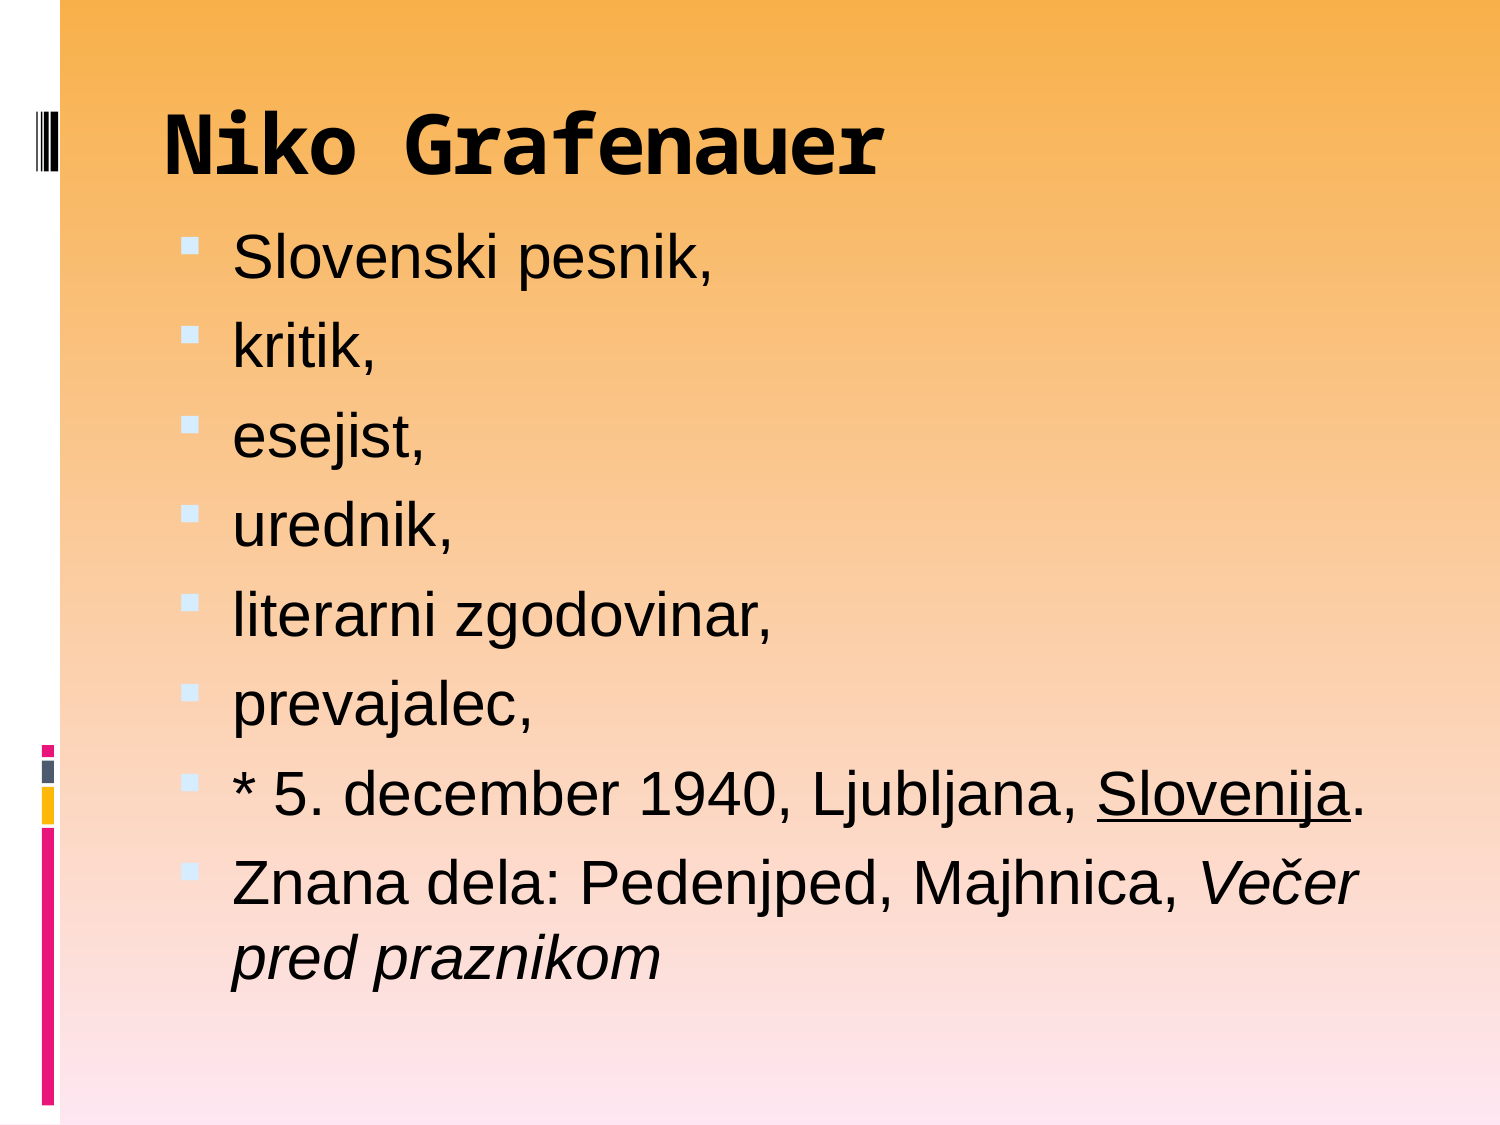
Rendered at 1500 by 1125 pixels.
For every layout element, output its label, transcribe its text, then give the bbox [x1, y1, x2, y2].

list Slovenski pesnik, kritik, esejist, urednik, literarni zgodovinar, prevajalec, * 5. december 1940, Ljubljana, Slovenija. Znana dela: Pedenjped, Majhnica, Večer pred praznikom [150, 208, 1425, 1043]
title Niko Grafenauer [150, 84, 1425, 208]
